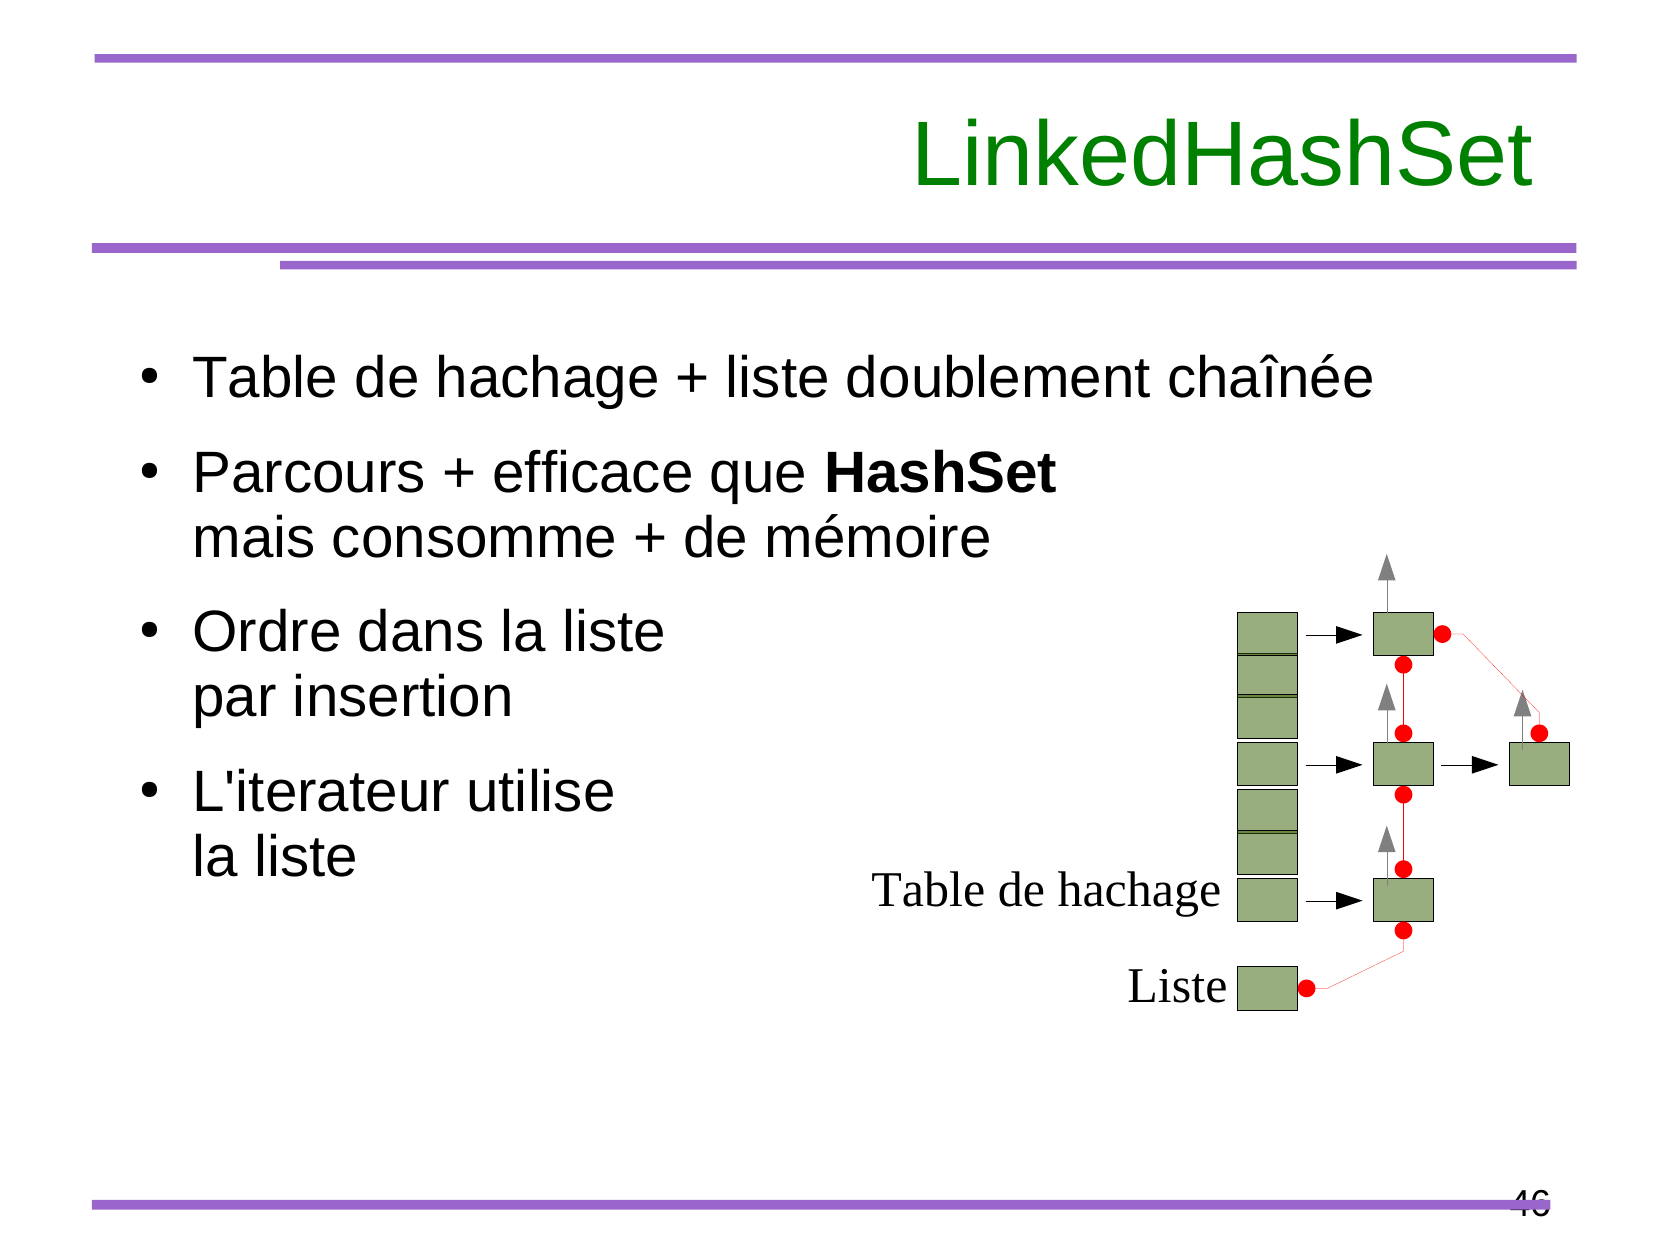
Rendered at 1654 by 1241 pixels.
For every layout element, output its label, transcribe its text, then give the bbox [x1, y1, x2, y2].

text_box [1237, 612, 1298, 739]
text_box Table de hachage [871, 862, 1223, 918]
text_box [1373, 612, 1434, 656]
text_box Liste [1127, 957, 1228, 1013]
text_box [1237, 966, 1298, 1011]
text_box [1237, 878, 1298, 922]
text_box [1237, 742, 1298, 786]
list Table de hachage + liste doublement chaînée Parcours + efficace que HashSet mais consomme + de mémoire Ordre dans la liste par insertion L'iterateur utilise la liste [121, 344, 1534, 1127]
text_box [1373, 742, 1434, 786]
title LinkedHashSet [121, 49, 1534, 257]
text_box [1373, 878, 1434, 922]
text_box [1509, 742, 1570, 786]
text_box [1237, 789, 1298, 875]
